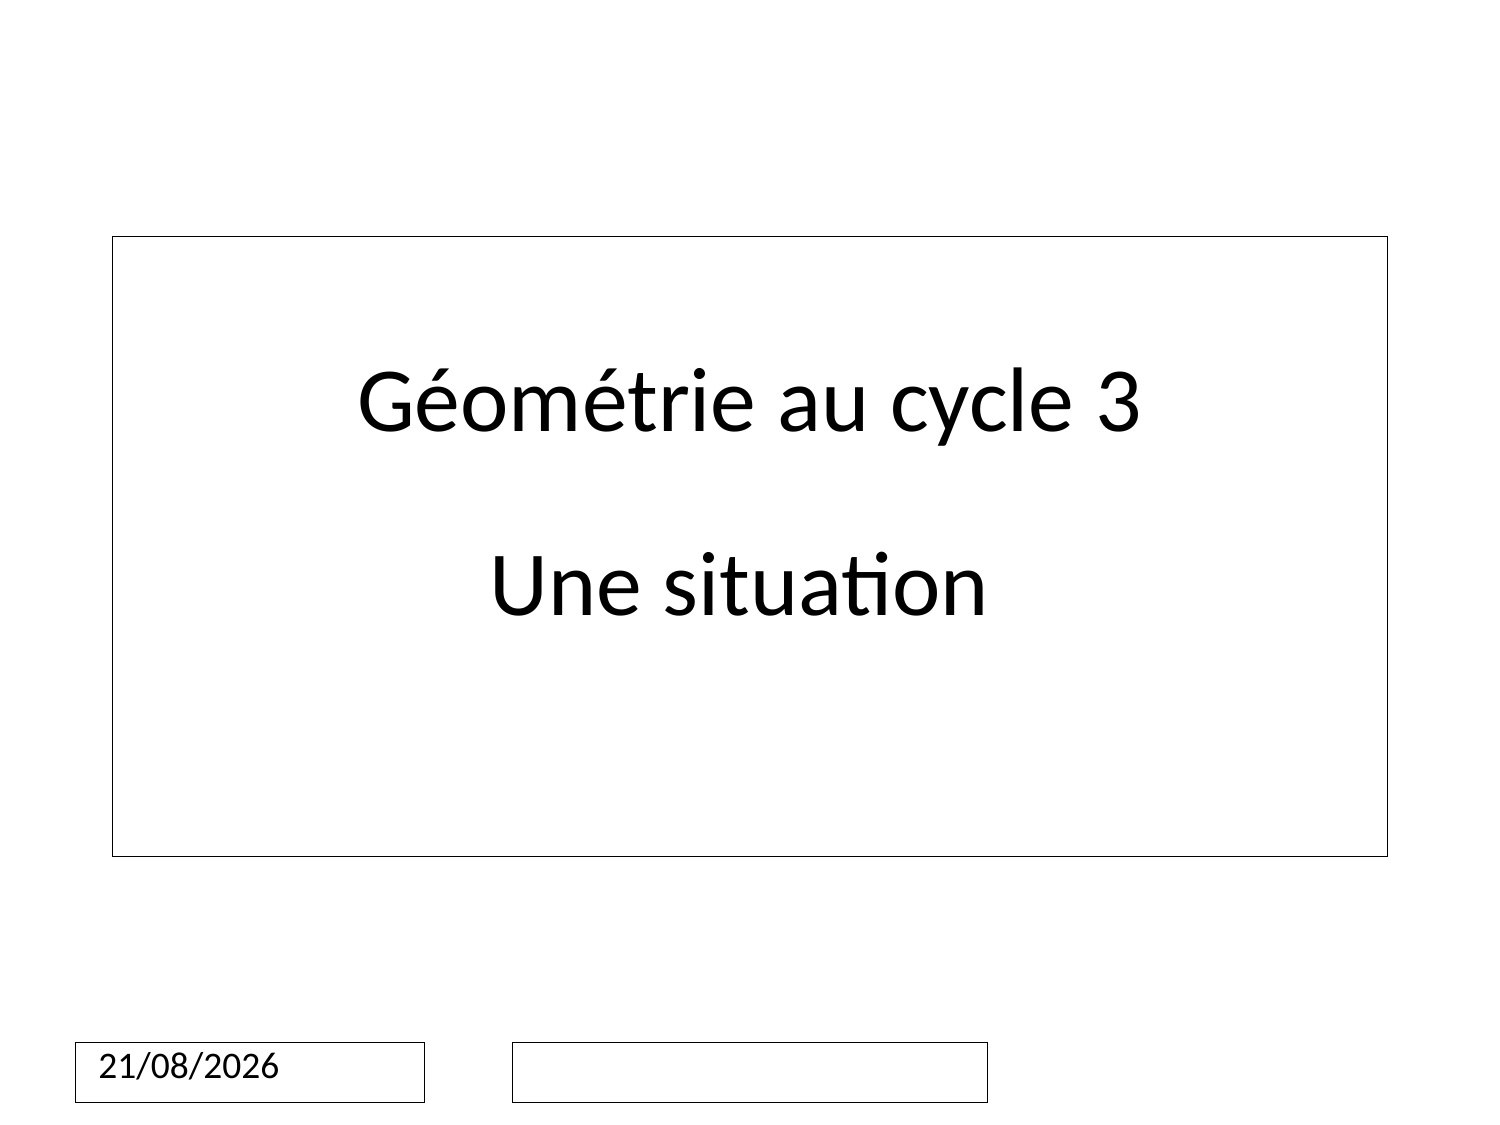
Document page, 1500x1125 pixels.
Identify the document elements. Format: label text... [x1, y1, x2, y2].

title Géométrie au cycle 3 Une situation [112, 236, 1388, 857]
